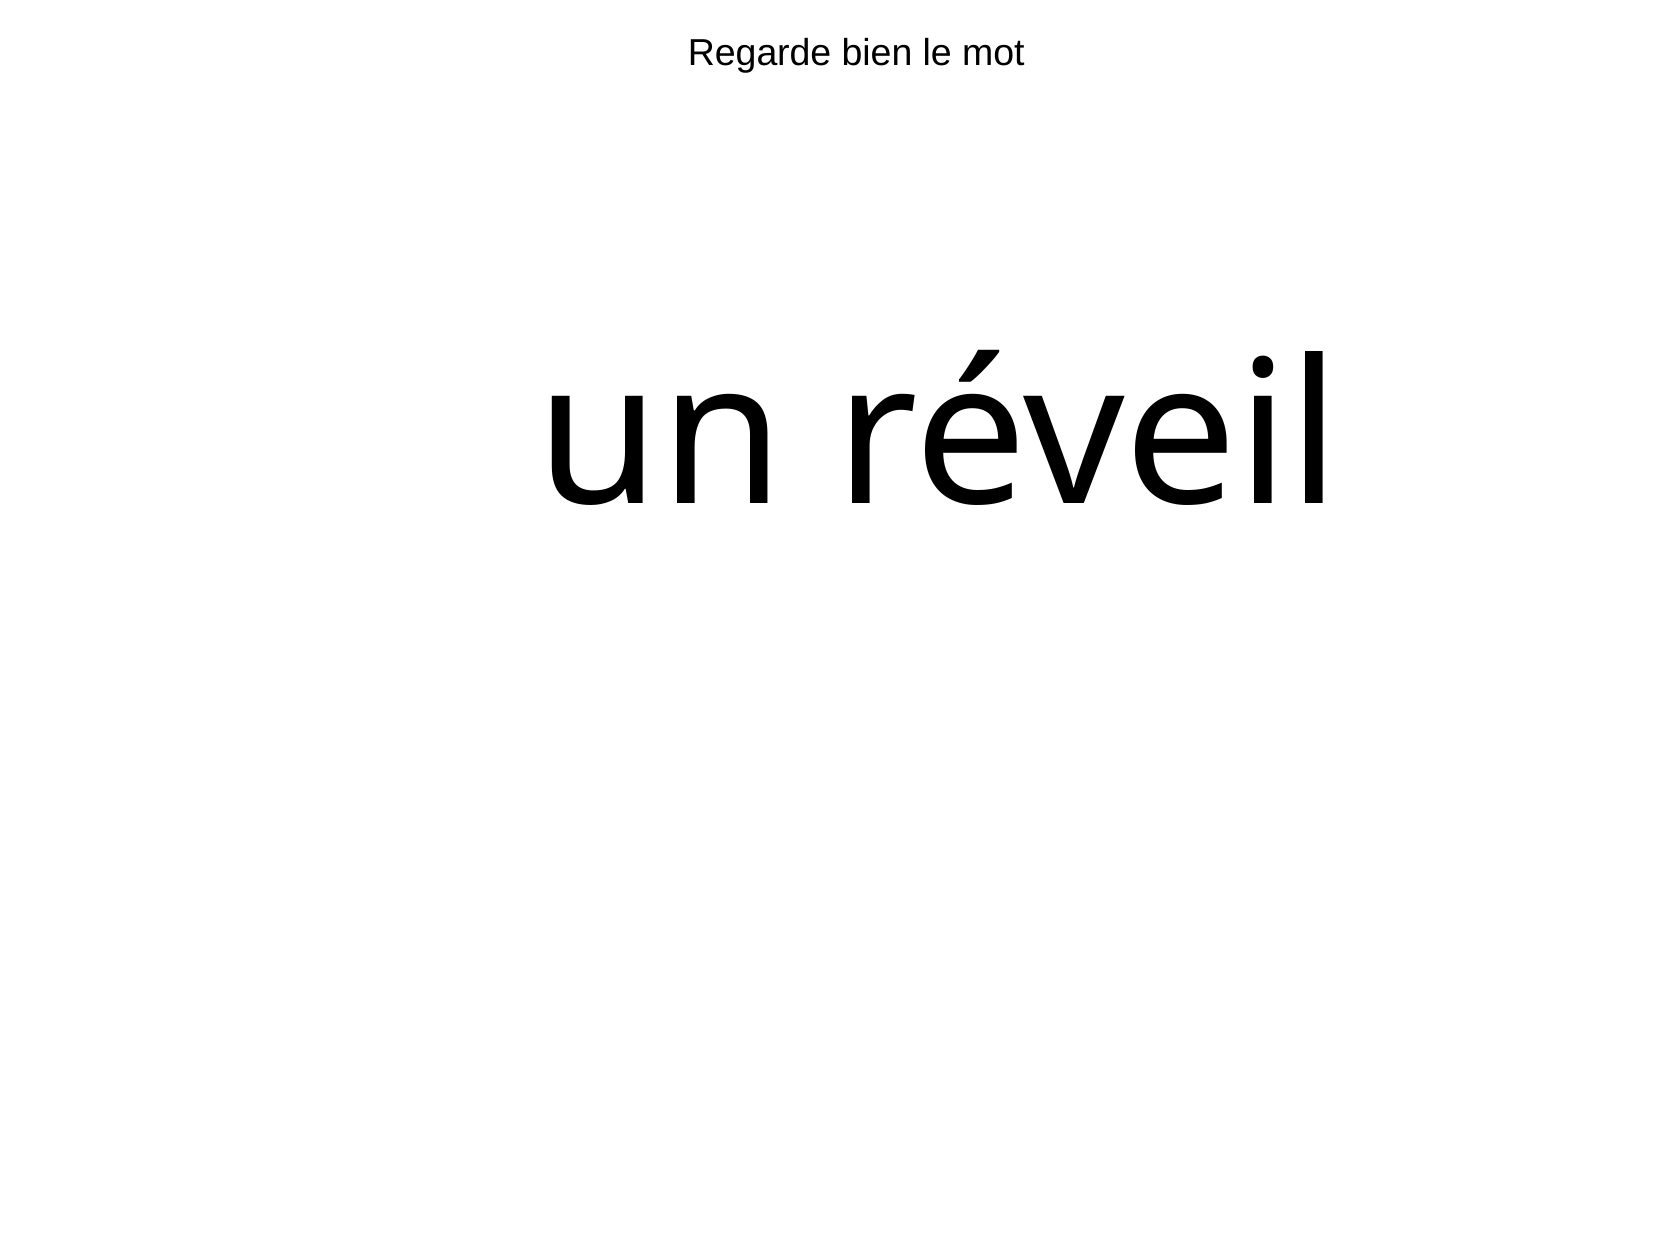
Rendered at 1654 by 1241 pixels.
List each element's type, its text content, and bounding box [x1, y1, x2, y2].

list un réveil [82, 290, 1571, 1010]
text_box Regarde bien le mot [165, 23, 1548, 81]
